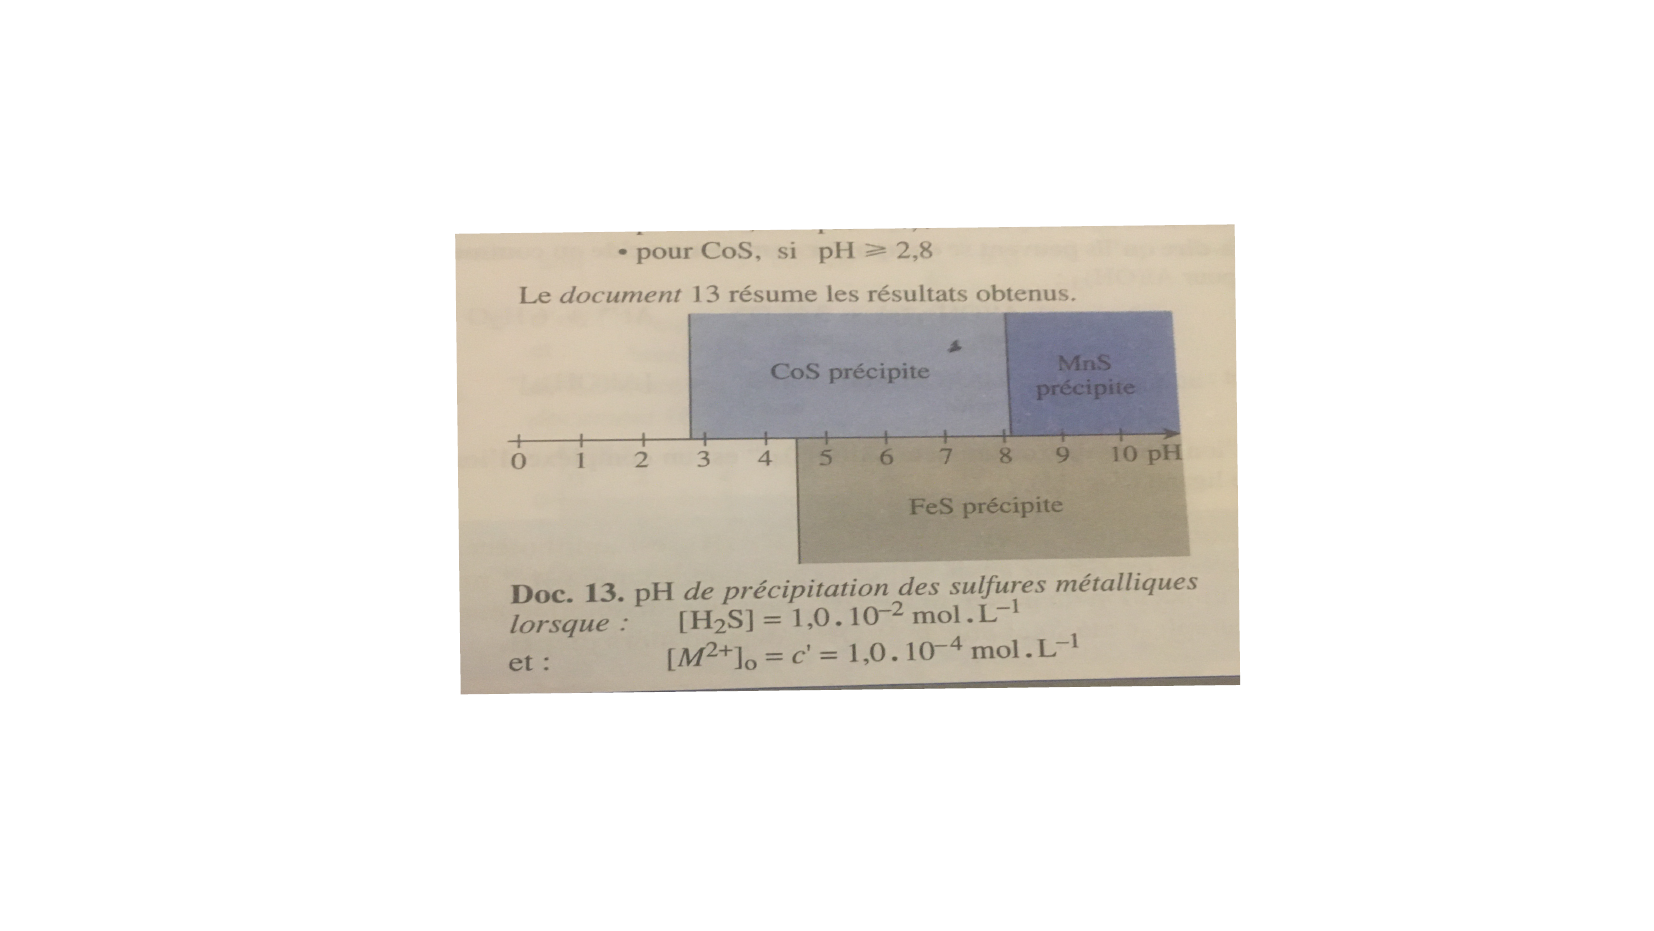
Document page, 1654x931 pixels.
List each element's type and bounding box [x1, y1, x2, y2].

picture [455, 224, 1241, 695]
